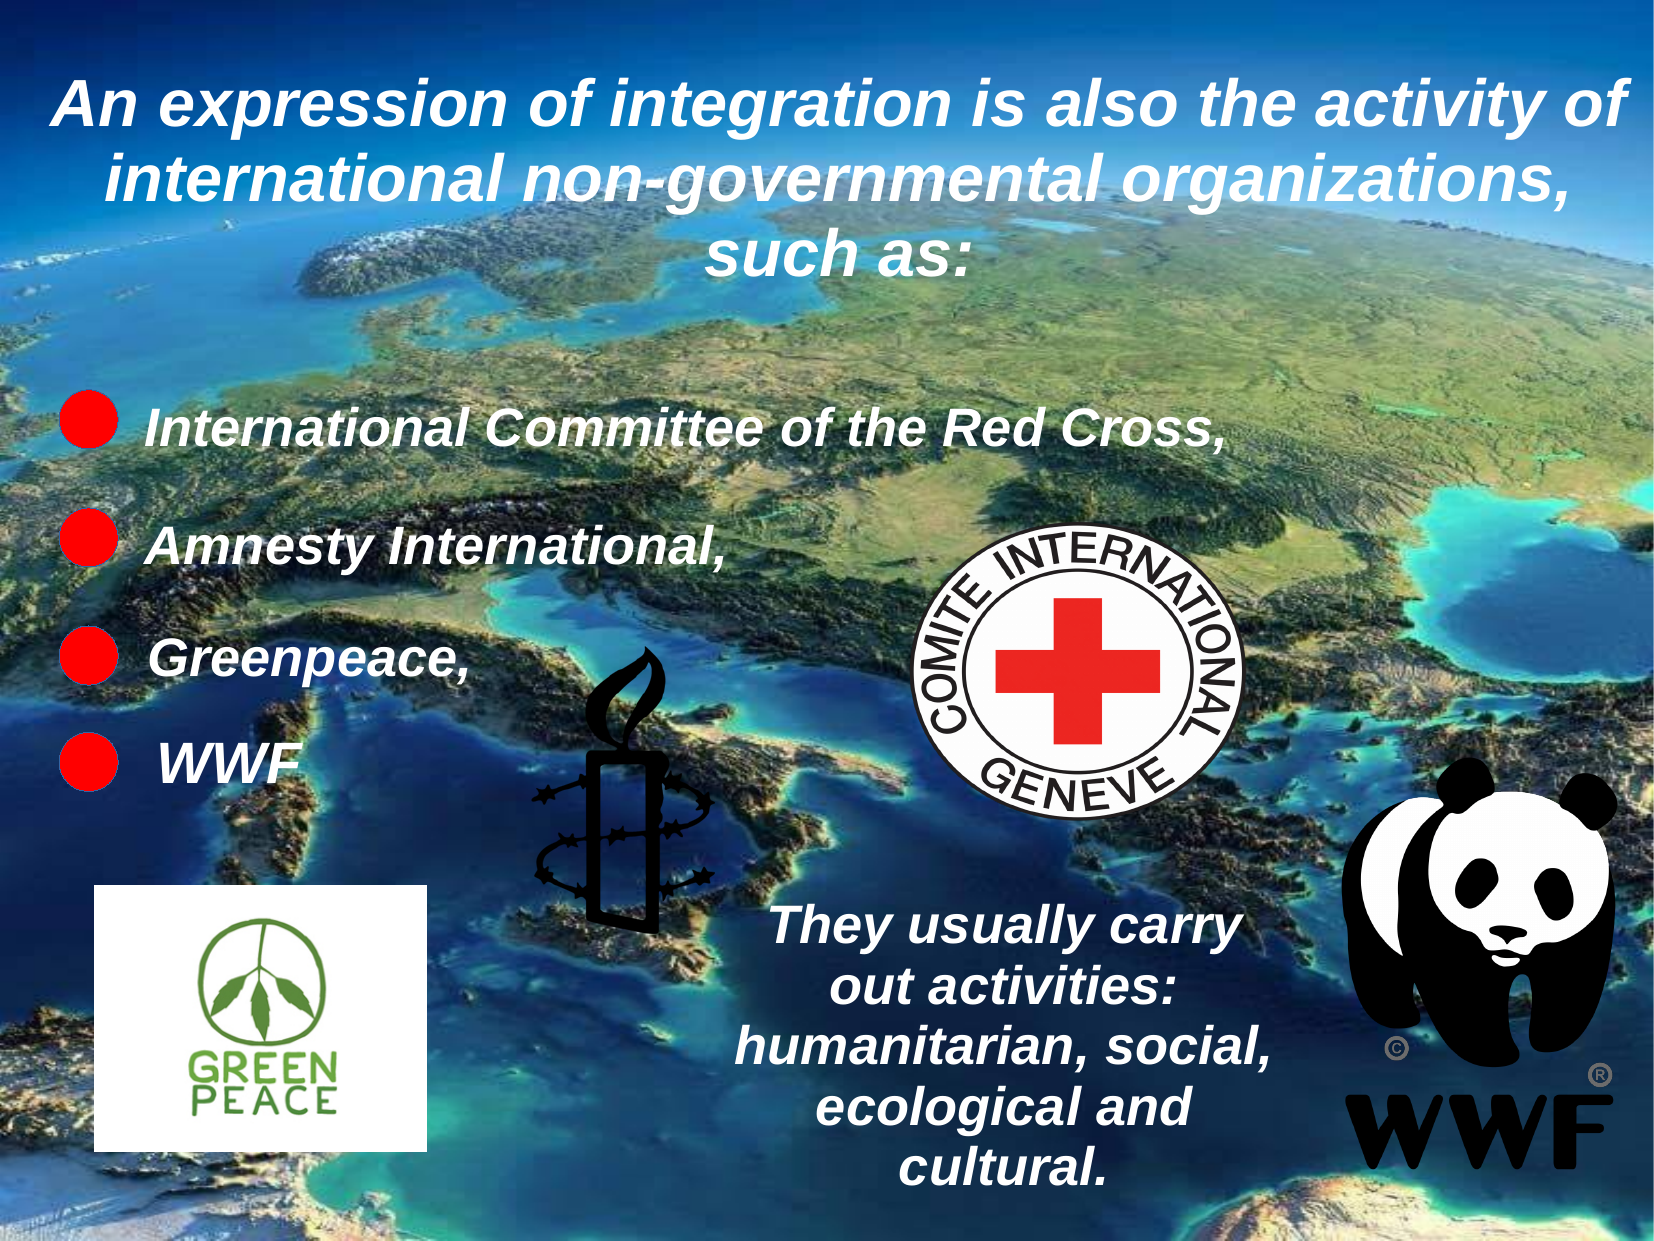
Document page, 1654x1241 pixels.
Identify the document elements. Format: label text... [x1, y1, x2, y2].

text_box Greenpeace, [132, 620, 626, 756]
text_box International Committee of the Red Cross, [129, 389, 1323, 507]
text_box Amnesty International, [129, 507, 807, 644]
text_box [59, 389, 119, 449]
text_box They usually carry out activities: humanitarian, social, ecological and cultural. [708, 887, 1301, 1205]
picture [0, 0, 1654, 1241]
text_box [59, 732, 119, 792]
text_box [59, 507, 119, 567]
text_box [59, 625, 119, 686]
text_box WWF [141, 723, 317, 827]
text_box An expression of integration is also the activity of international non-governmental organizations, such as: [35, 59, 1644, 299]
